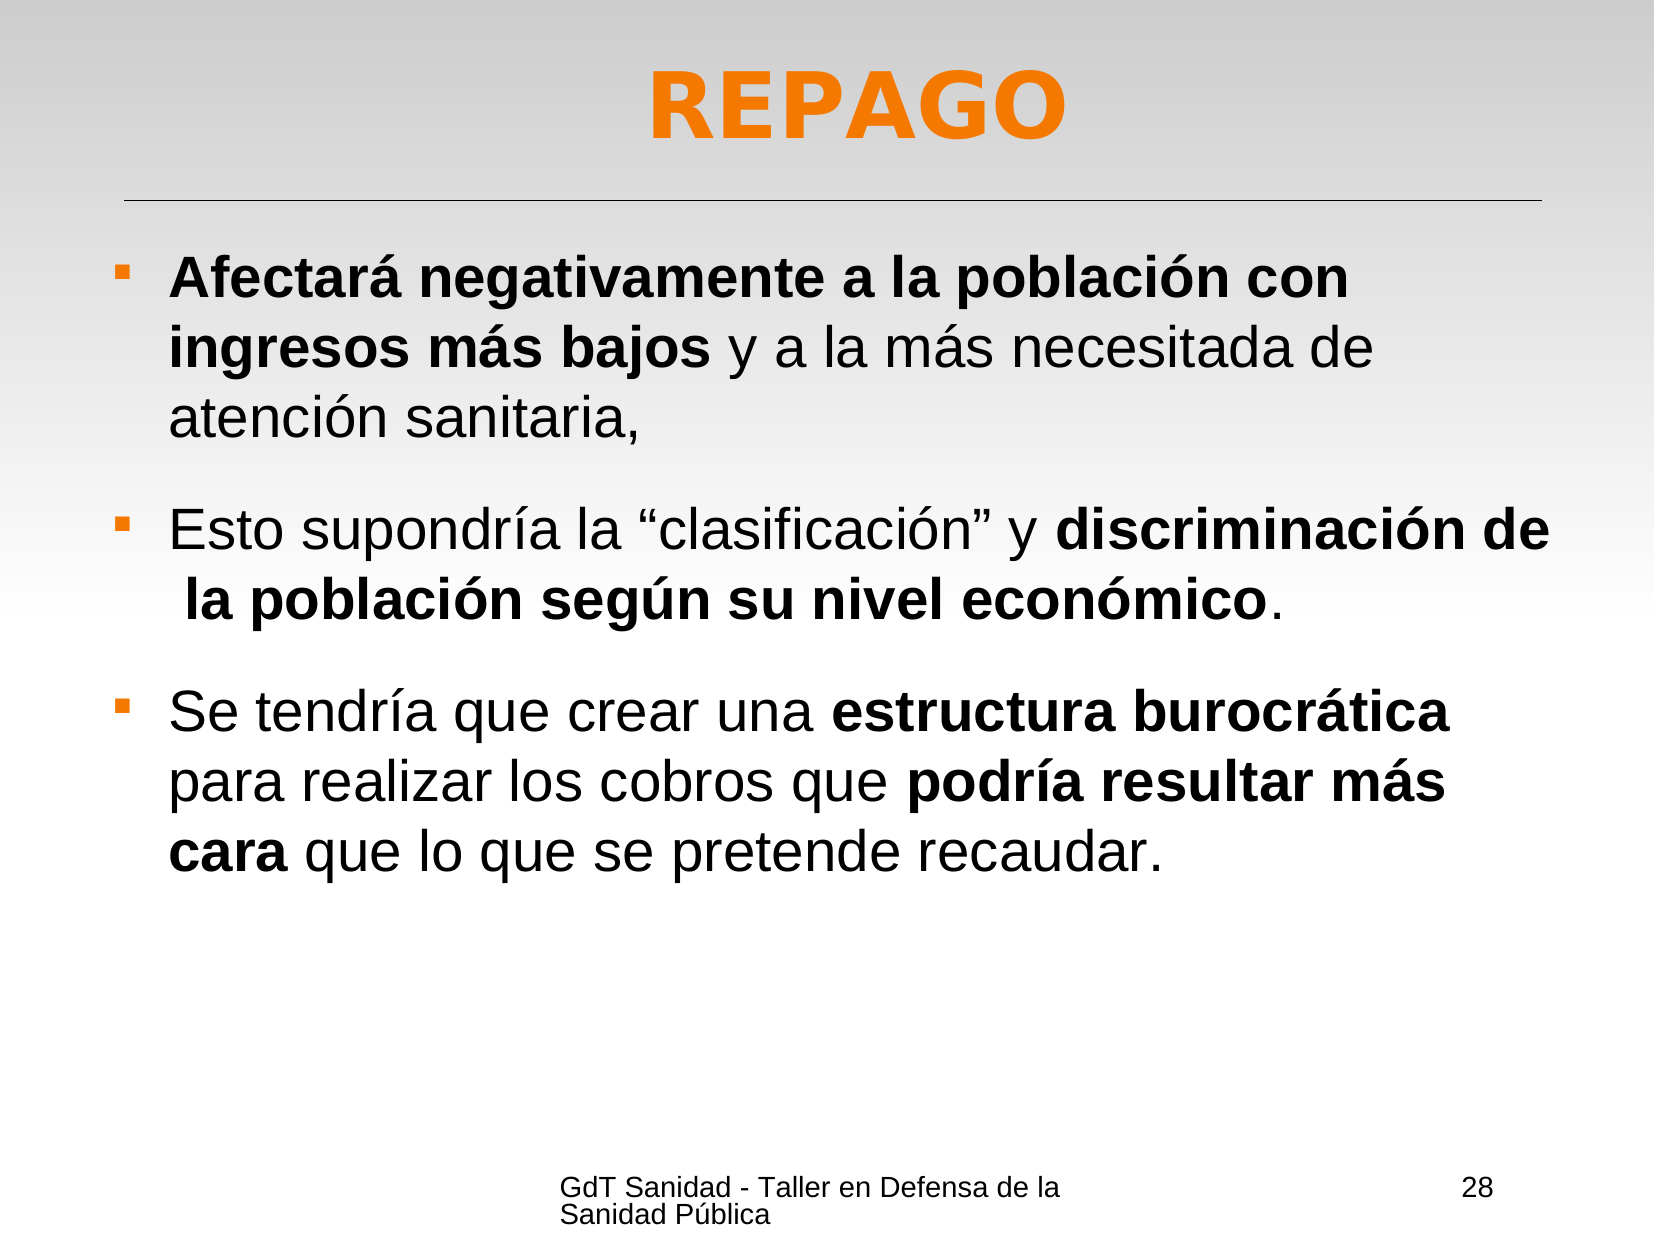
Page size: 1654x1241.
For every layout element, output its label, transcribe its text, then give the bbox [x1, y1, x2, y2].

list Afectará negativamente a la población con ingresos más bajos y a la más necesitada de atención sanitaria, Esto supondría la “clasificación” y discriminación de la población según su nivel económico. Se tendría que crear una estructura burocrática para realizar los cobros que podría resultar más cara que lo que se pretende recaudar. [82, 231, 1571, 1050]
title REPAGO [59, 25, 1625, 178]
